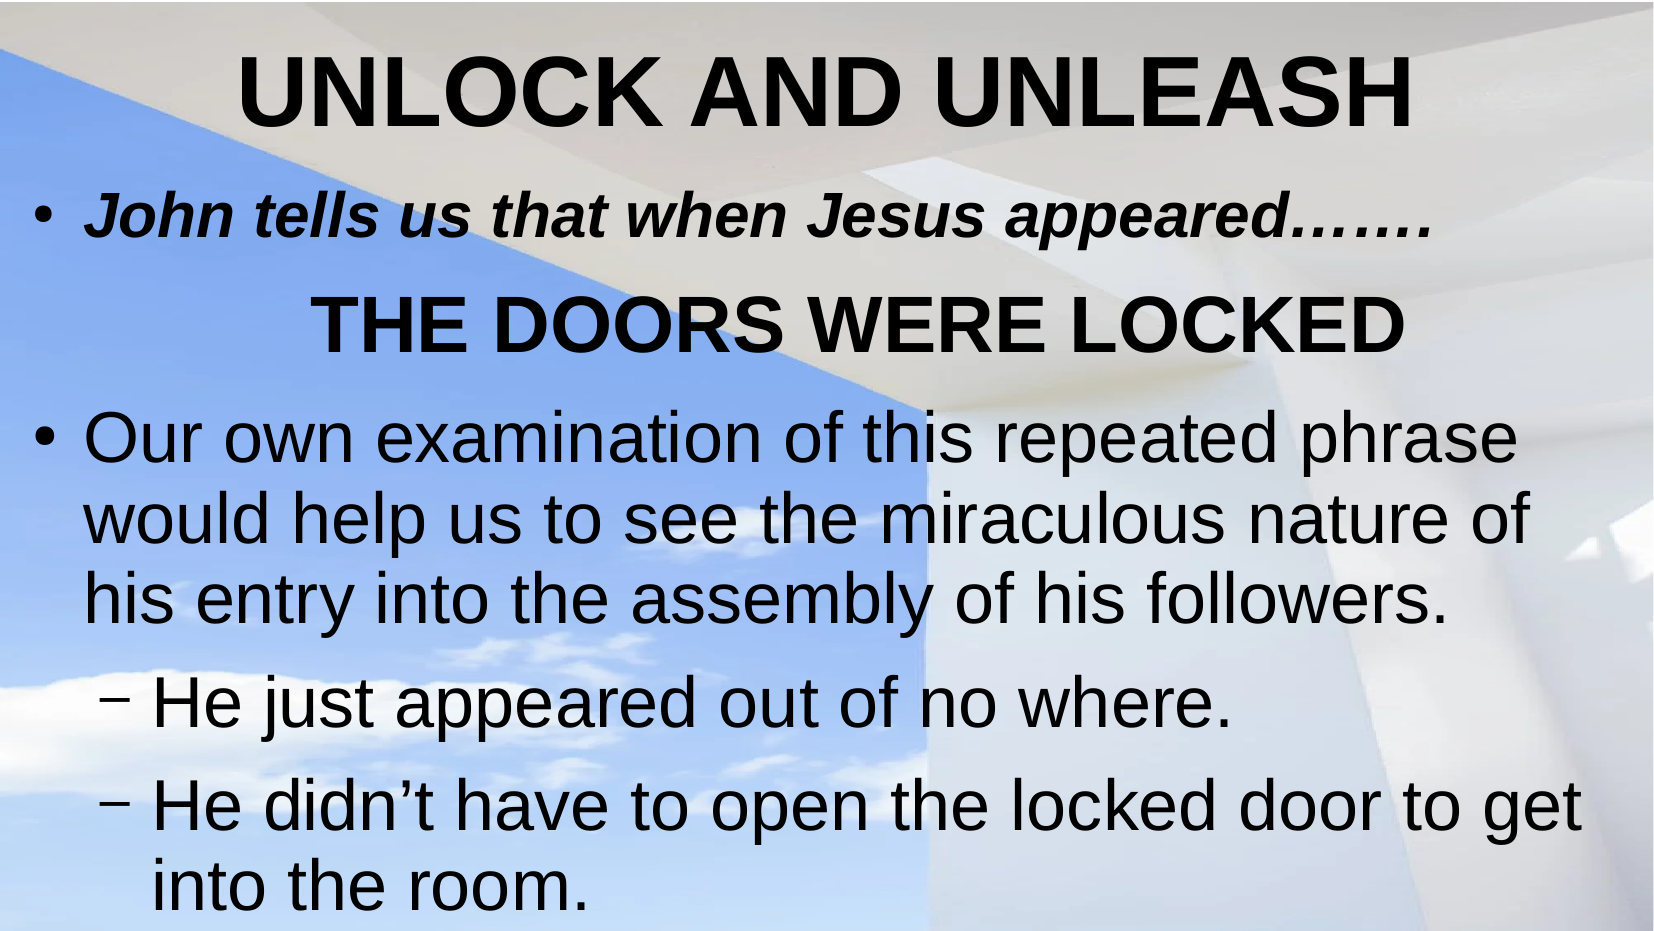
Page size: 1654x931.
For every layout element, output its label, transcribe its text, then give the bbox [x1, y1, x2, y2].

title UNLOCK AND UNLEASH [82, 14, 1571, 170]
picture [0, 2, 1654, 931]
list John tells us that when Jesus appeared……. THE DOORS WERE LOCKED Our own examination of this repeated phrase would help us to see the miraculous nature of his entry into the assembly of his followers. He just appeared out of no where. He didn’t have to open the locked door to get into the room. [15, 180, 1636, 931]
